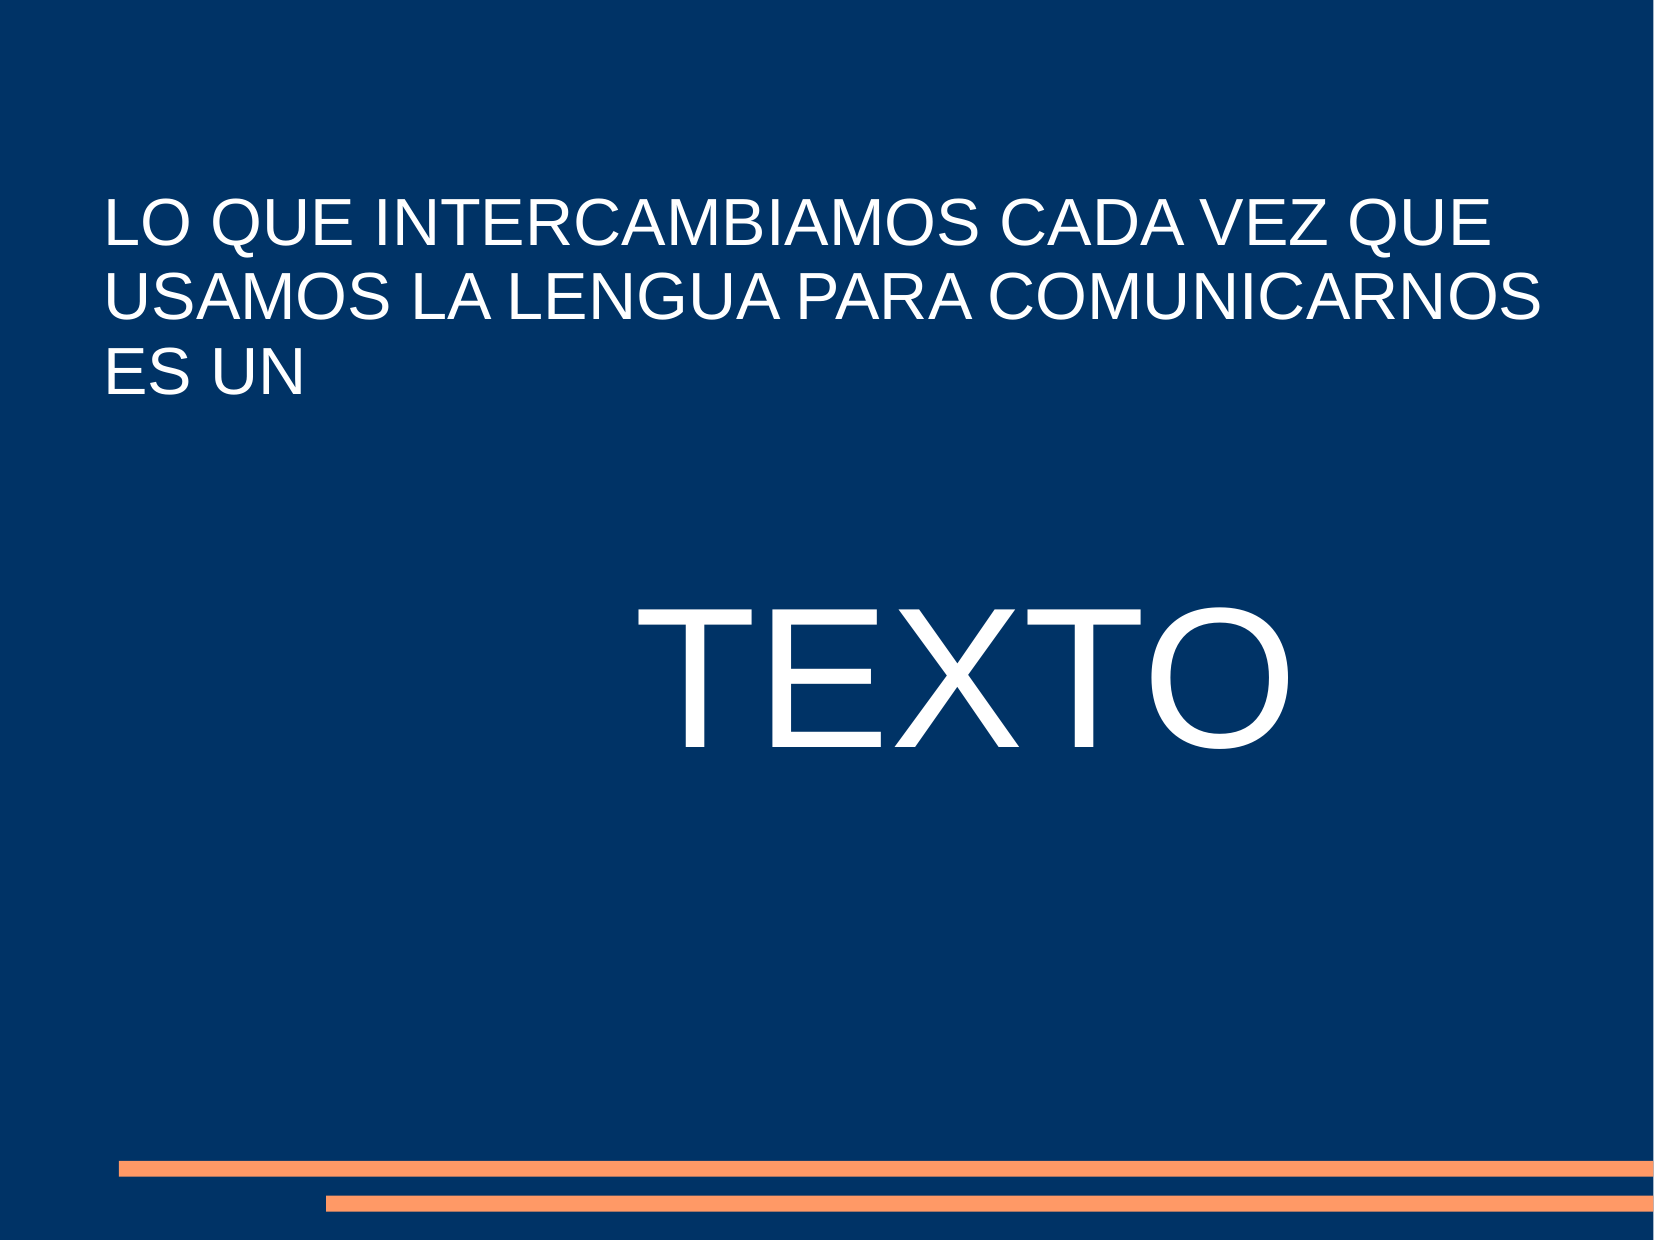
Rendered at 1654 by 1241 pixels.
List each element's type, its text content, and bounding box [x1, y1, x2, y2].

text_box LO QUE INTERCAMBIAMOS CADA VEZ QUE USAMOS LA LENGUA PARA COMUNICARNOS ES UN [88, 177, 1595, 417]
text_box TEXTO [620, 558, 1447, 798]
